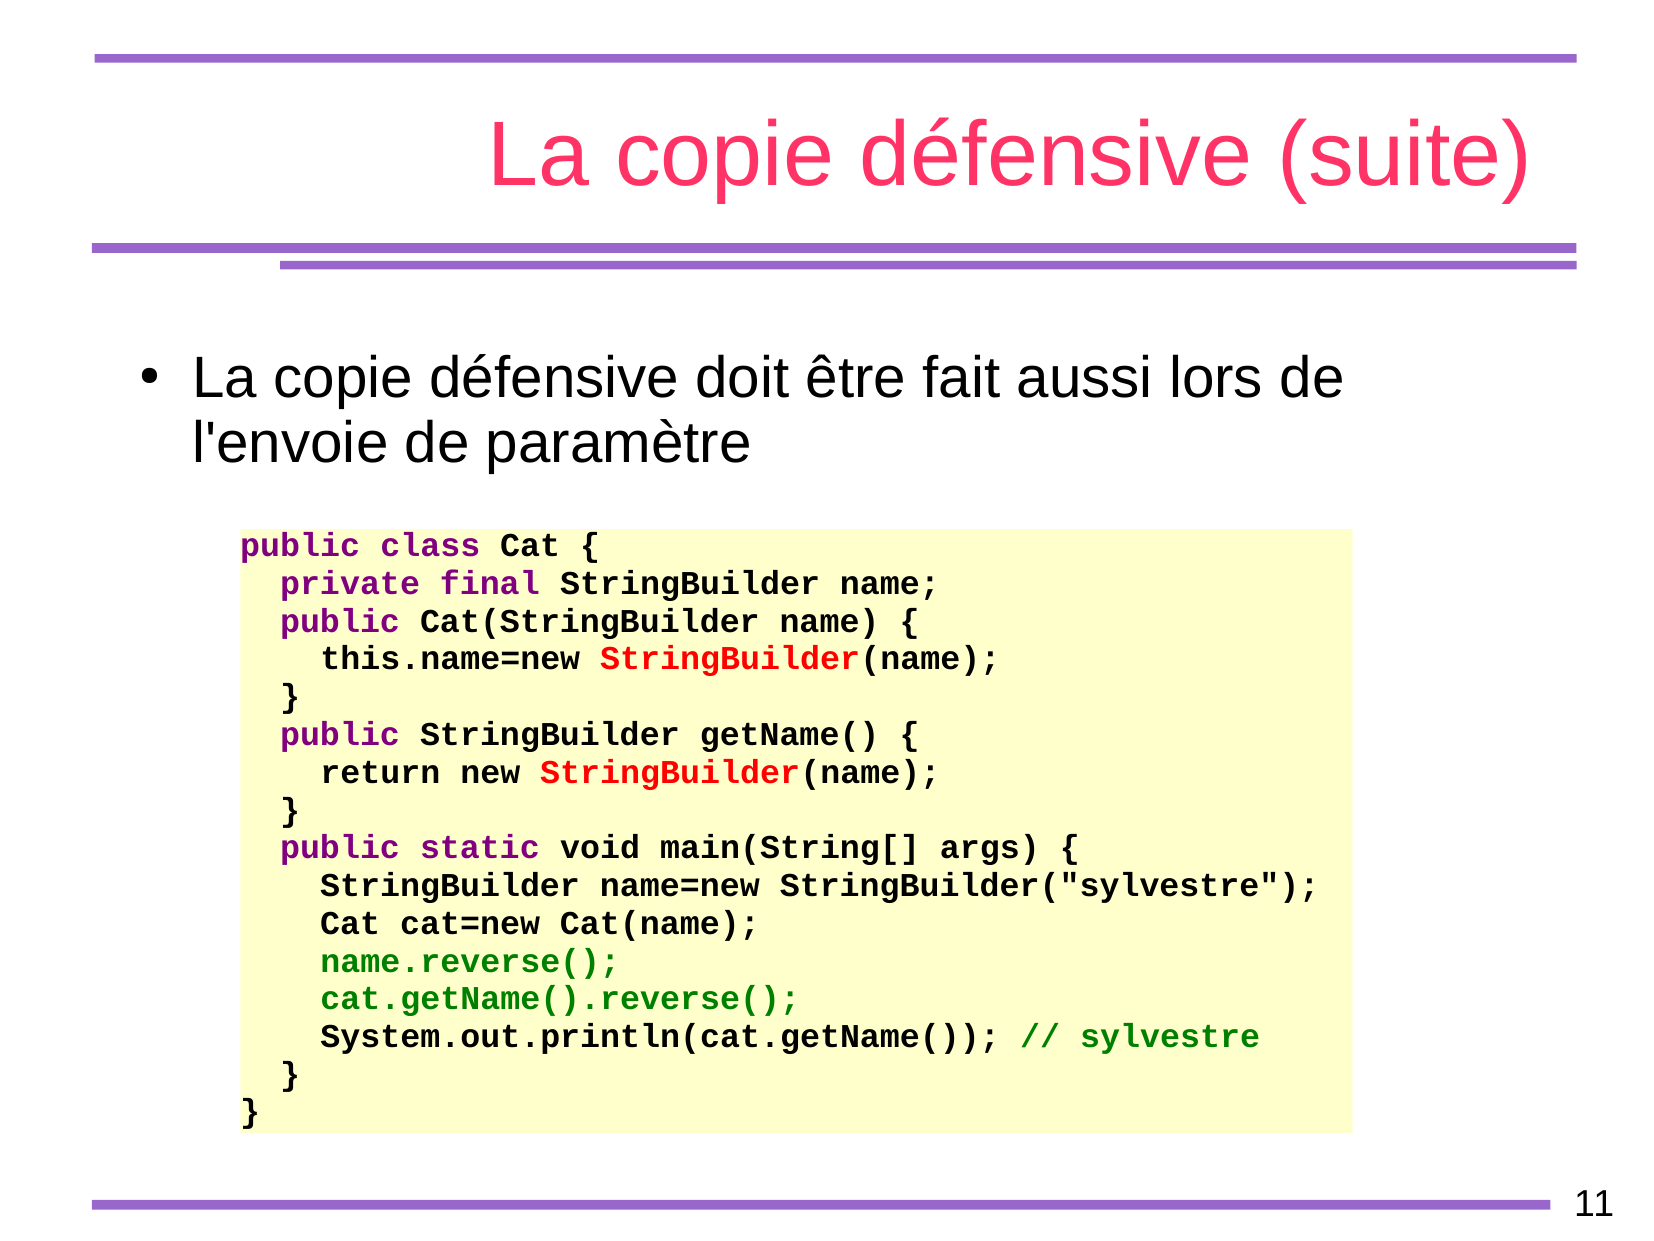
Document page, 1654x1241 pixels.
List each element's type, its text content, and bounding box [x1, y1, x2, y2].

text_box public class Cat { private final StringBuilder name; public Cat(StringBuilder name) { this.name=new StringBuilder(name); } public StringBuilder getName() { return new StringBuilder(name); } public static void main(String[] args) { StringBuilder name=new StringBuilder("sylvestre"); Cat cat=new Cat(name); name.reverse(); cat.getName().reverse(); System.out.println(cat.getName()); // sylvestre } } [240, 529, 1353, 1133]
list La copie défensive doit être fait aussi lors de l'envoie de paramètre [121, 344, 1534, 488]
title La copie défensive (suite) [121, 49, 1534, 257]
